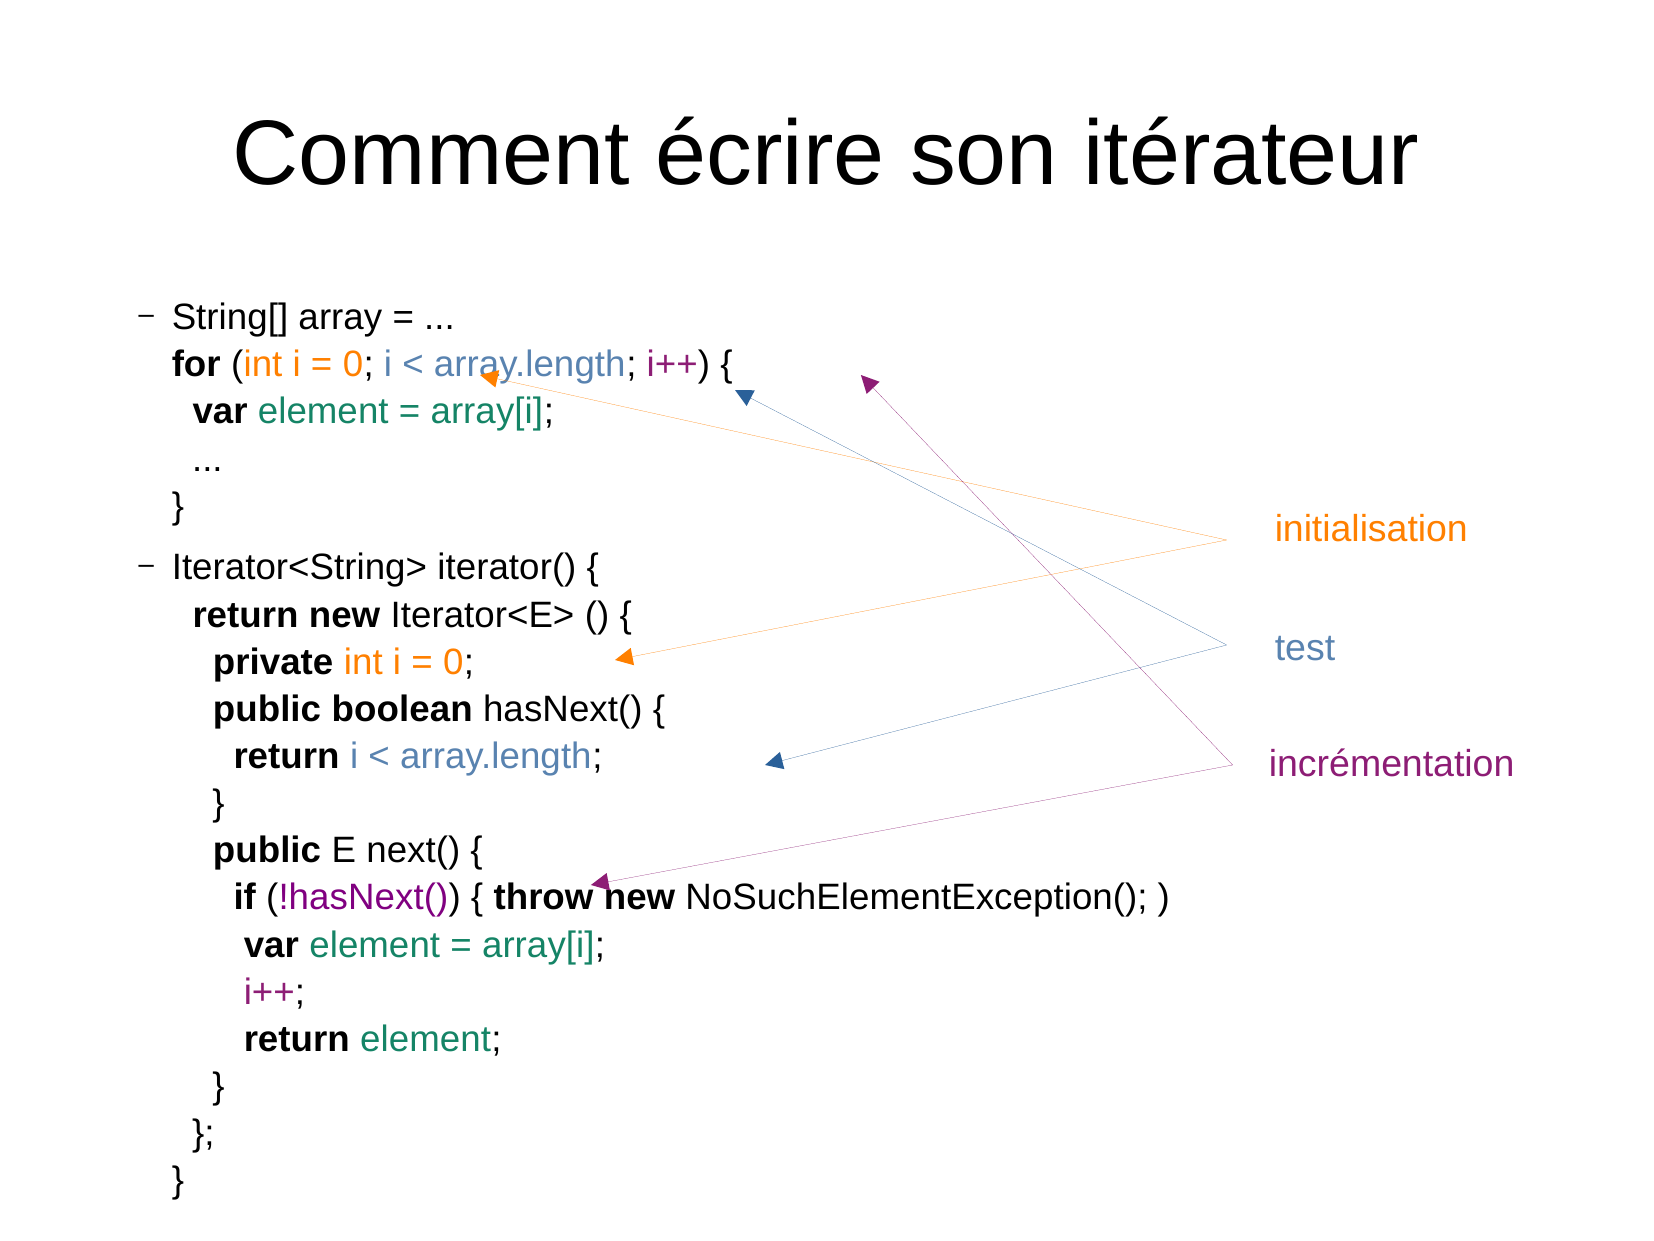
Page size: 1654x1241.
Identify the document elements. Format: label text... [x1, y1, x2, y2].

list String[] array = ... for (int i = 0; i < array.length; i++) { var element = array[i]; ... } Iterator<String> iterator() { return new Iterator<E> () { private int i = 0; public boolean hasNext() { return i < array.length; } public E next() { if (!hasNext()) { throw new NoSuchElementException(); ) var element = array[i]; i++; return element; } }; } [82, 290, 1571, 1216]
text_box test [1260, 619, 1351, 677]
title Comment écrire son itérateur [82, 49, 1571, 257]
text_box incrémentation [1254, 735, 1530, 792]
text_box initialisation [1260, 499, 1484, 557]
